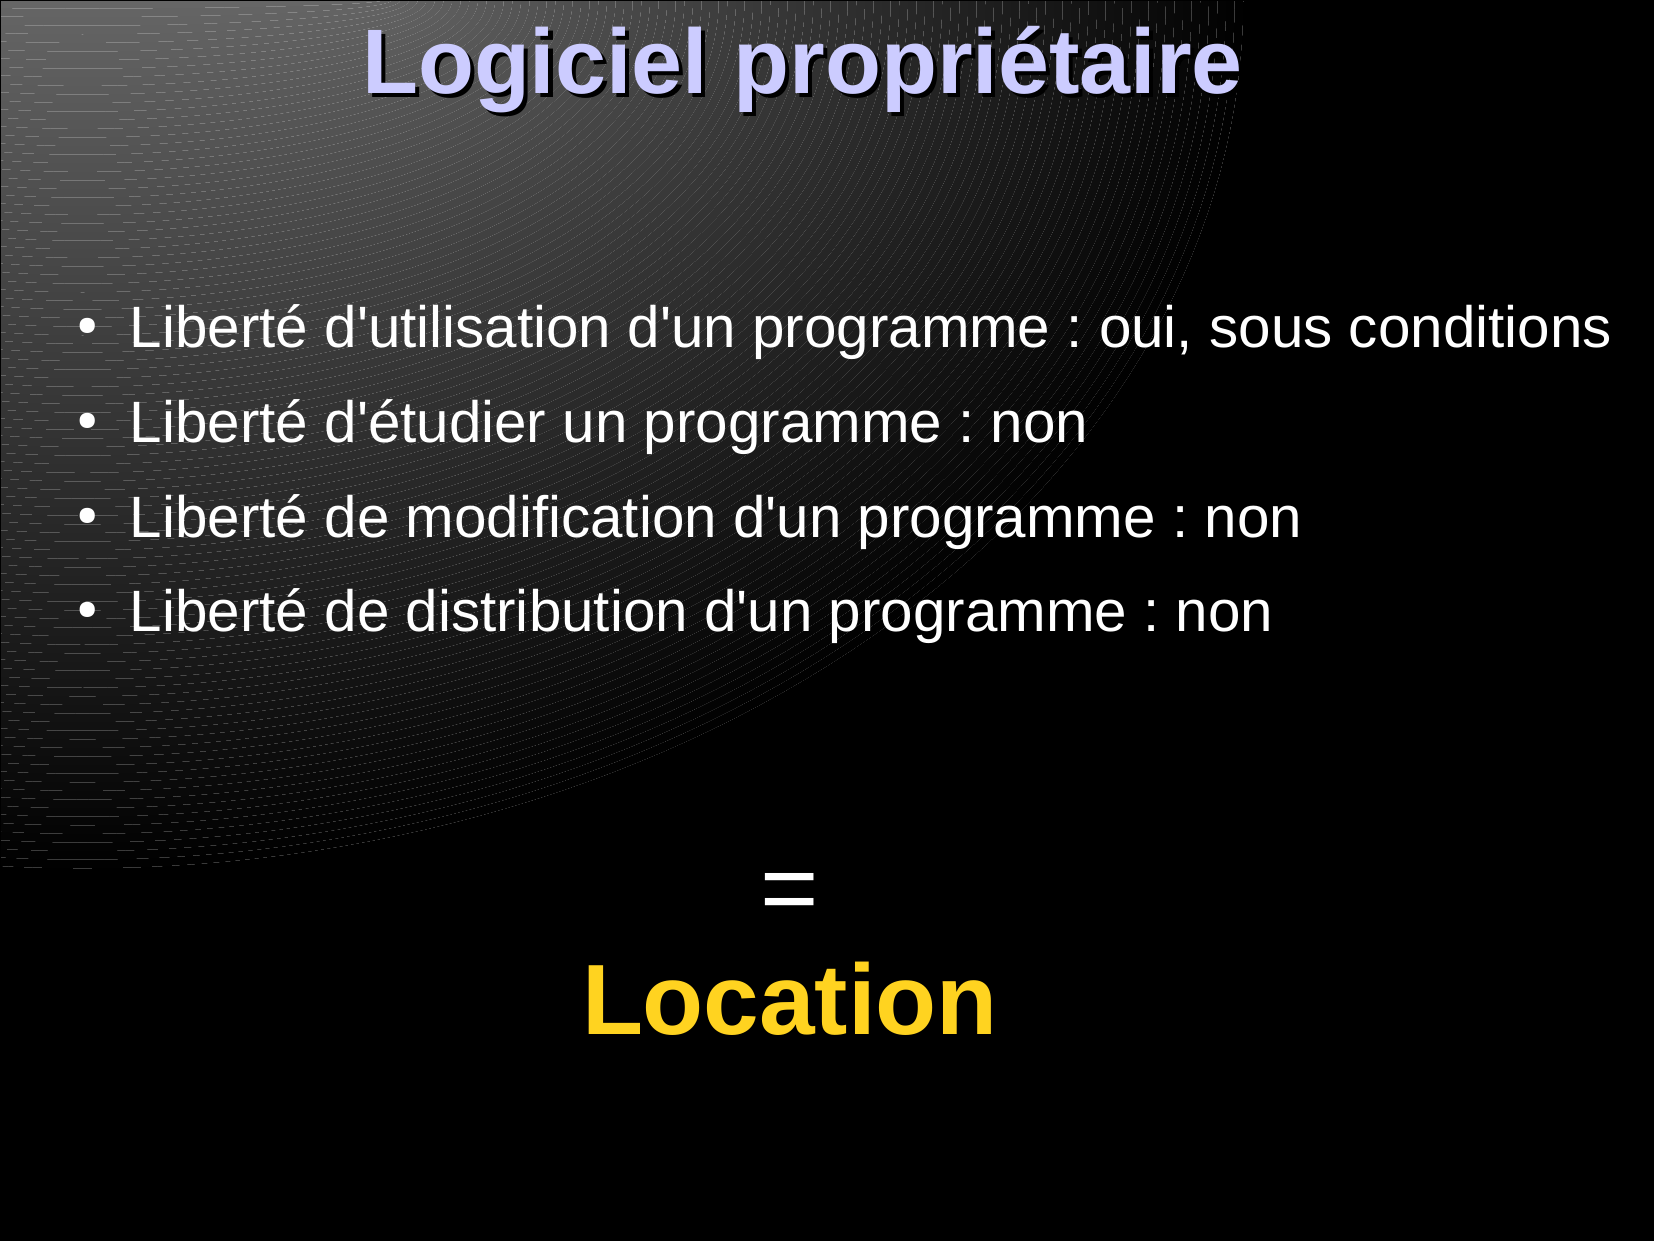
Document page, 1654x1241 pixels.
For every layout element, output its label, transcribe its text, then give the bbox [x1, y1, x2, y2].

text_box = Location [567, 824, 1013, 1063]
list Liberté d'utilisation d'un programme : oui, sous conditions Liberté d'étudier un programme : non Liberté de modification d'un programme : non Liberté de distribution d'un programme : non [59, 295, 1625, 709]
title Logiciel propriétaire [59, 5, 1548, 119]
